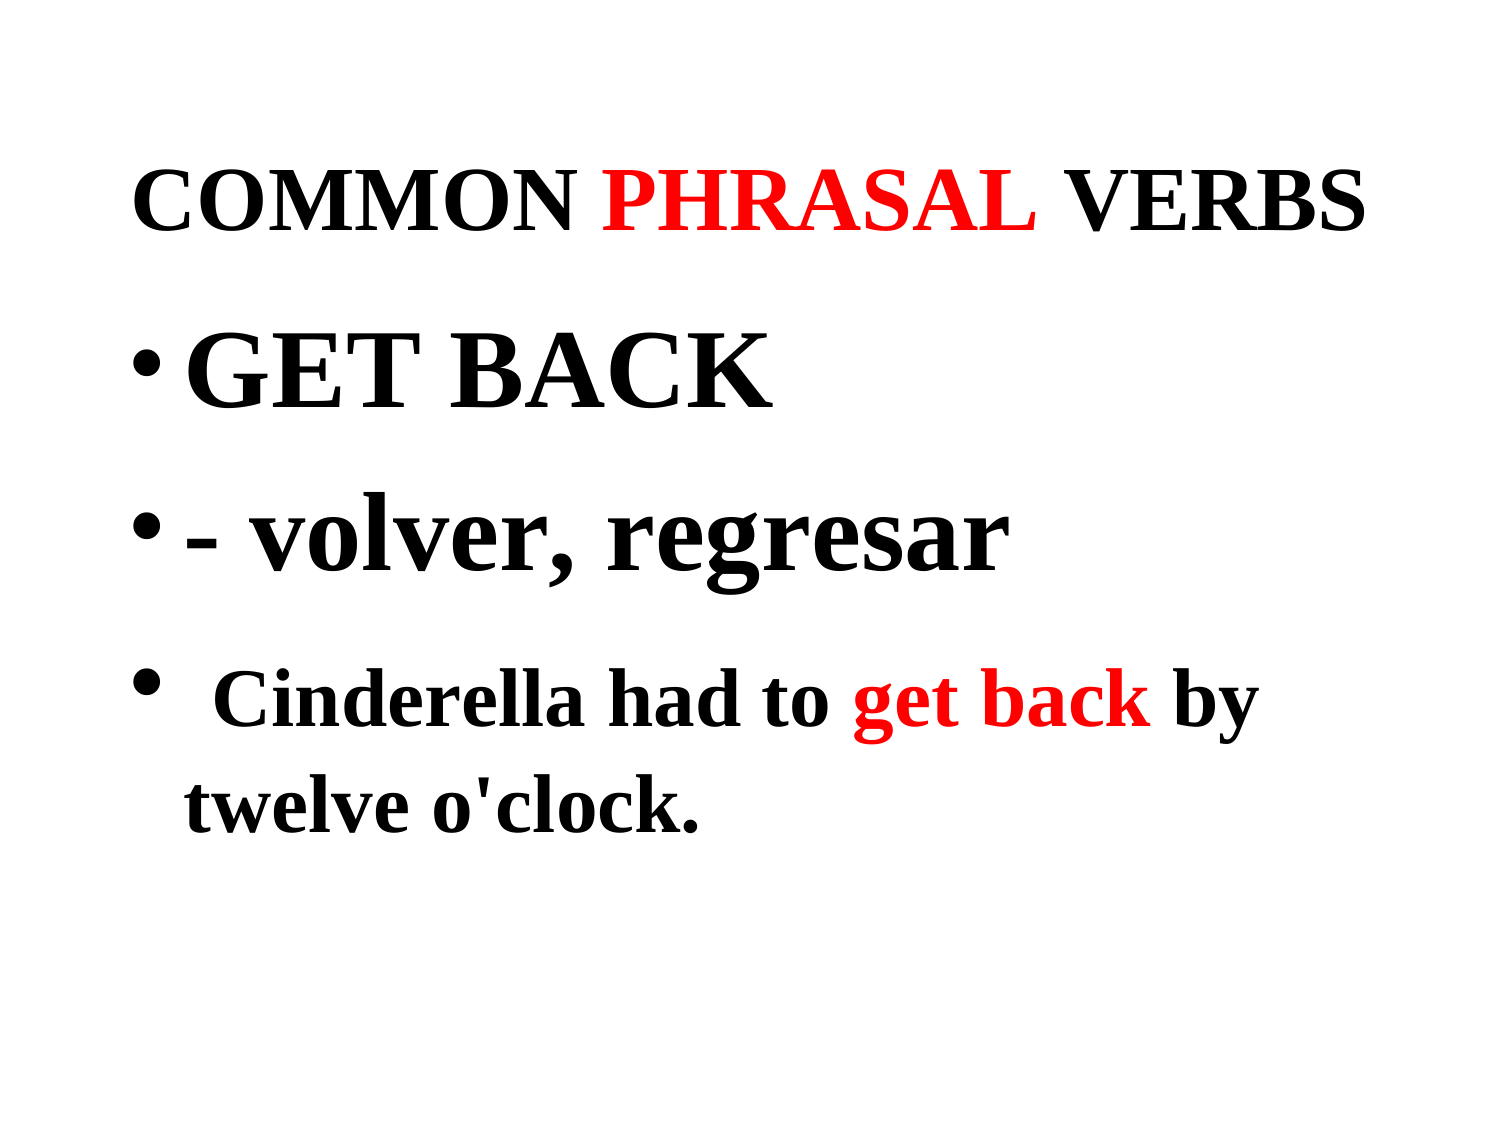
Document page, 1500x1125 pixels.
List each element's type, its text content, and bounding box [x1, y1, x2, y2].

list GET BACK - volver, regresar Cinderella had to get back by twelve o'clock. [112, 287, 1388, 1000]
title COMMON PHRASAL VERBS [112, 99, 1388, 287]
